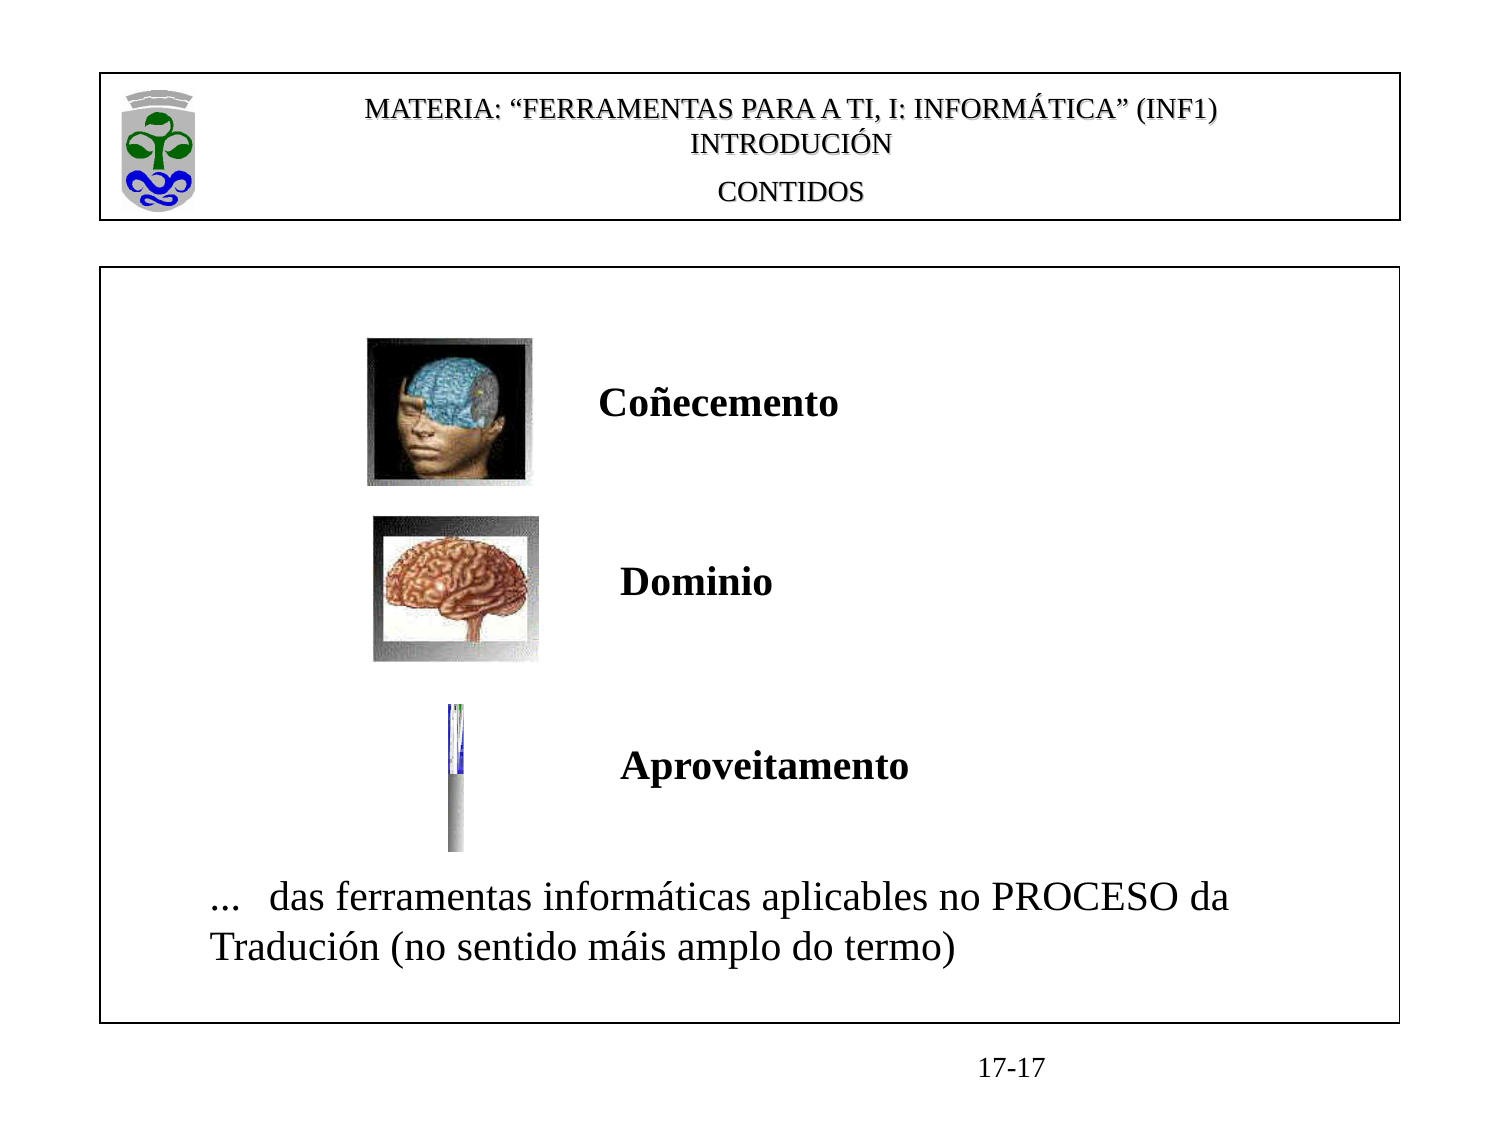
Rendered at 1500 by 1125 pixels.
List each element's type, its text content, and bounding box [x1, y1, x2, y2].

text_box 17-17 [962, 1040, 1423, 1083]
picture [372, 515, 539, 663]
text_box CONTENIDOS [147, 172, 1341, 223]
text_box Coñecemento [583, 366, 1200, 433]
text_box ... das ferramentas informáticas aplicables no PROCESO da Tradución (no sentido máis amplo do termo) [194, 860, 1345, 977]
text_box Dominio [605, 546, 1222, 612]
text_box MATERIA: “FERRAMENTAS PARA A TI, I: INFORMÁTICA” (INF1) INTRODUCIÓN CONTIDOS [206, 81, 1377, 217]
picture [372, 704, 539, 852]
picture [366, 338, 534, 486]
text_box Aproveitamento [605, 730, 1222, 797]
